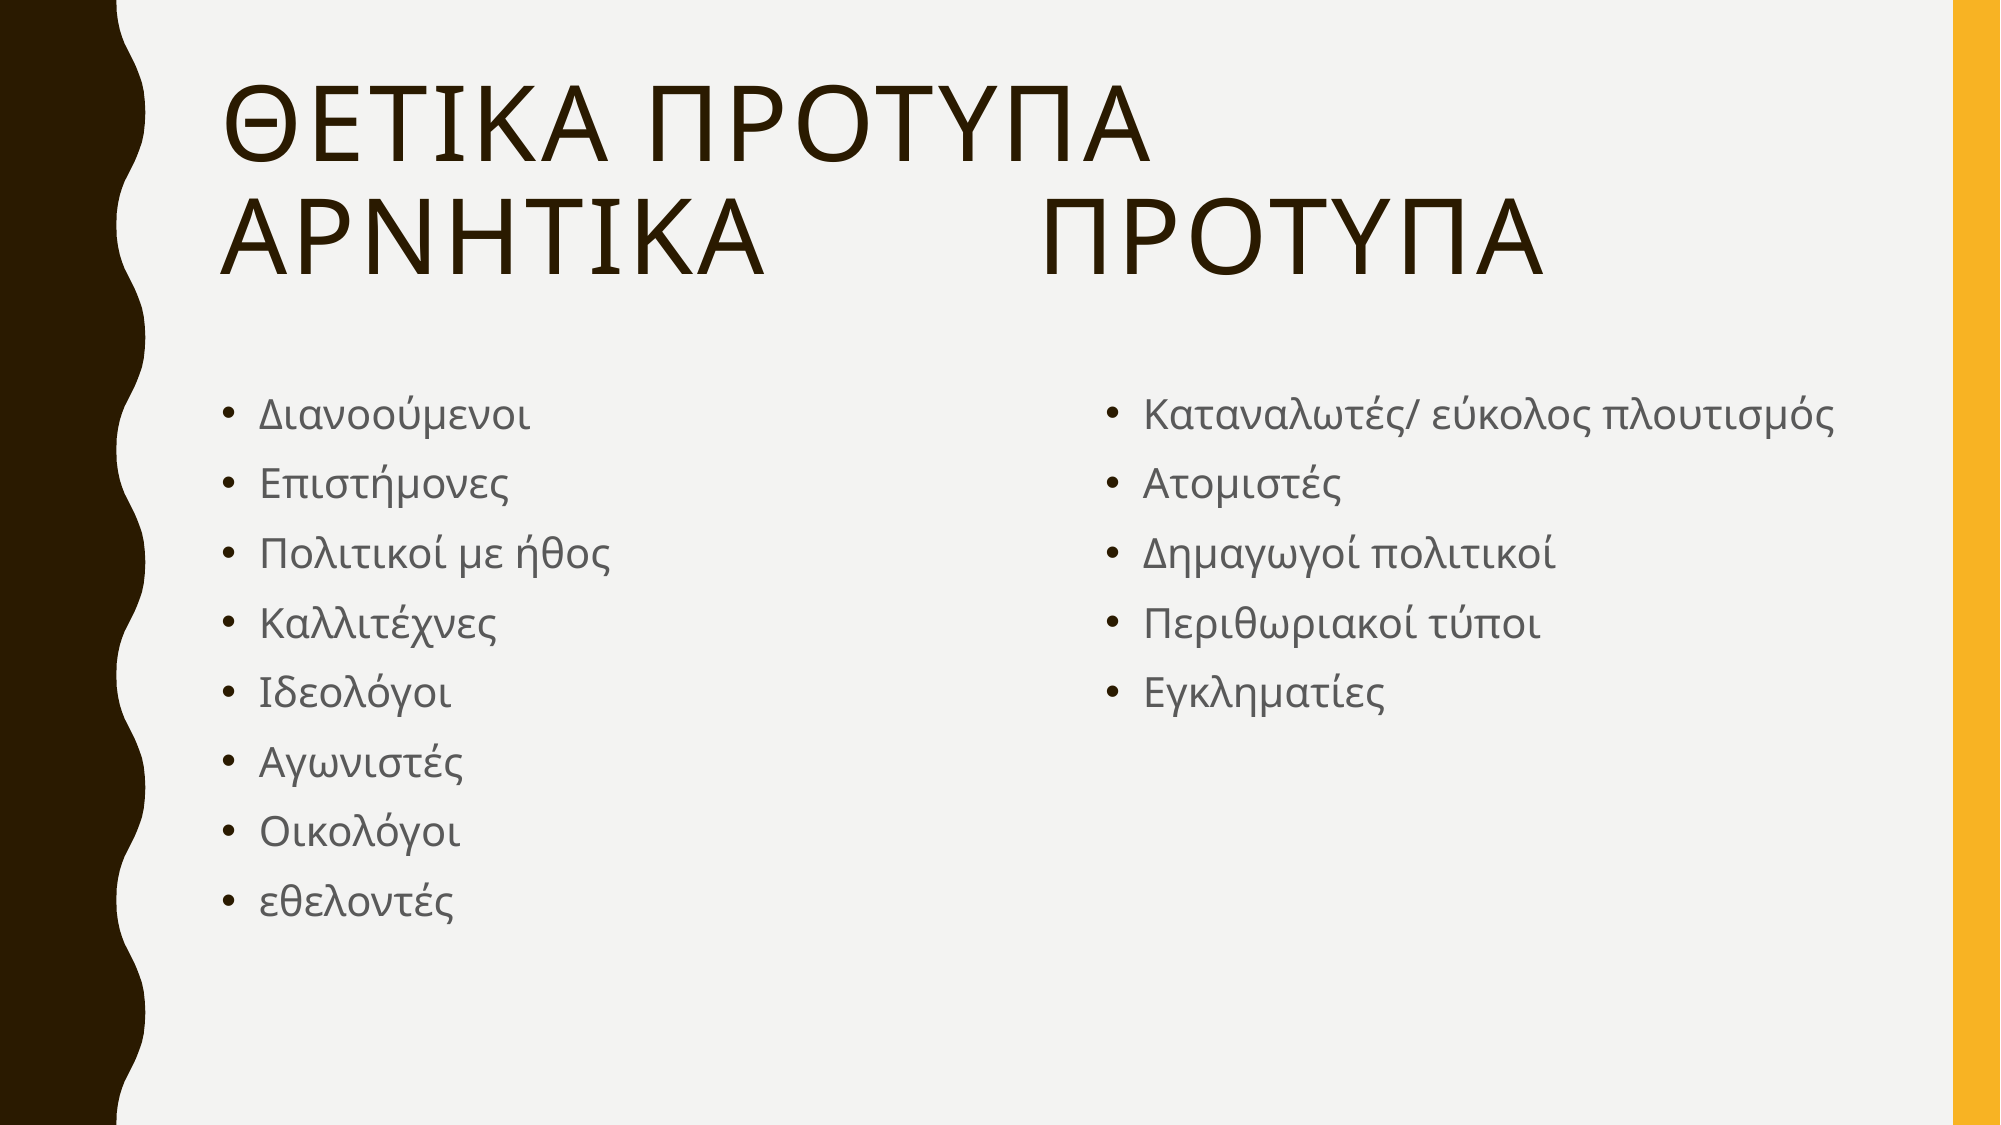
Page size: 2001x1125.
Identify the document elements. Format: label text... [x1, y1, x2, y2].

list Διανοούμενοι Επιστήμονες Πολιτικοί με ήθος Καλλιτέχνες Ιδεολόγοι Αγωνιστές Οικολόγοι εθελοντές [206, 375, 994, 969]
list Καταναλωτές/ εύκολος πλουτισμός Ατομιστές Δημαγωγοί πολιτικοί Περιθωριακοί τύποι Εγκληματίες [1090, 375, 1879, 969]
title Θετικα προτυπα αρνητικα προτυπα [205, 62, 1876, 308]
